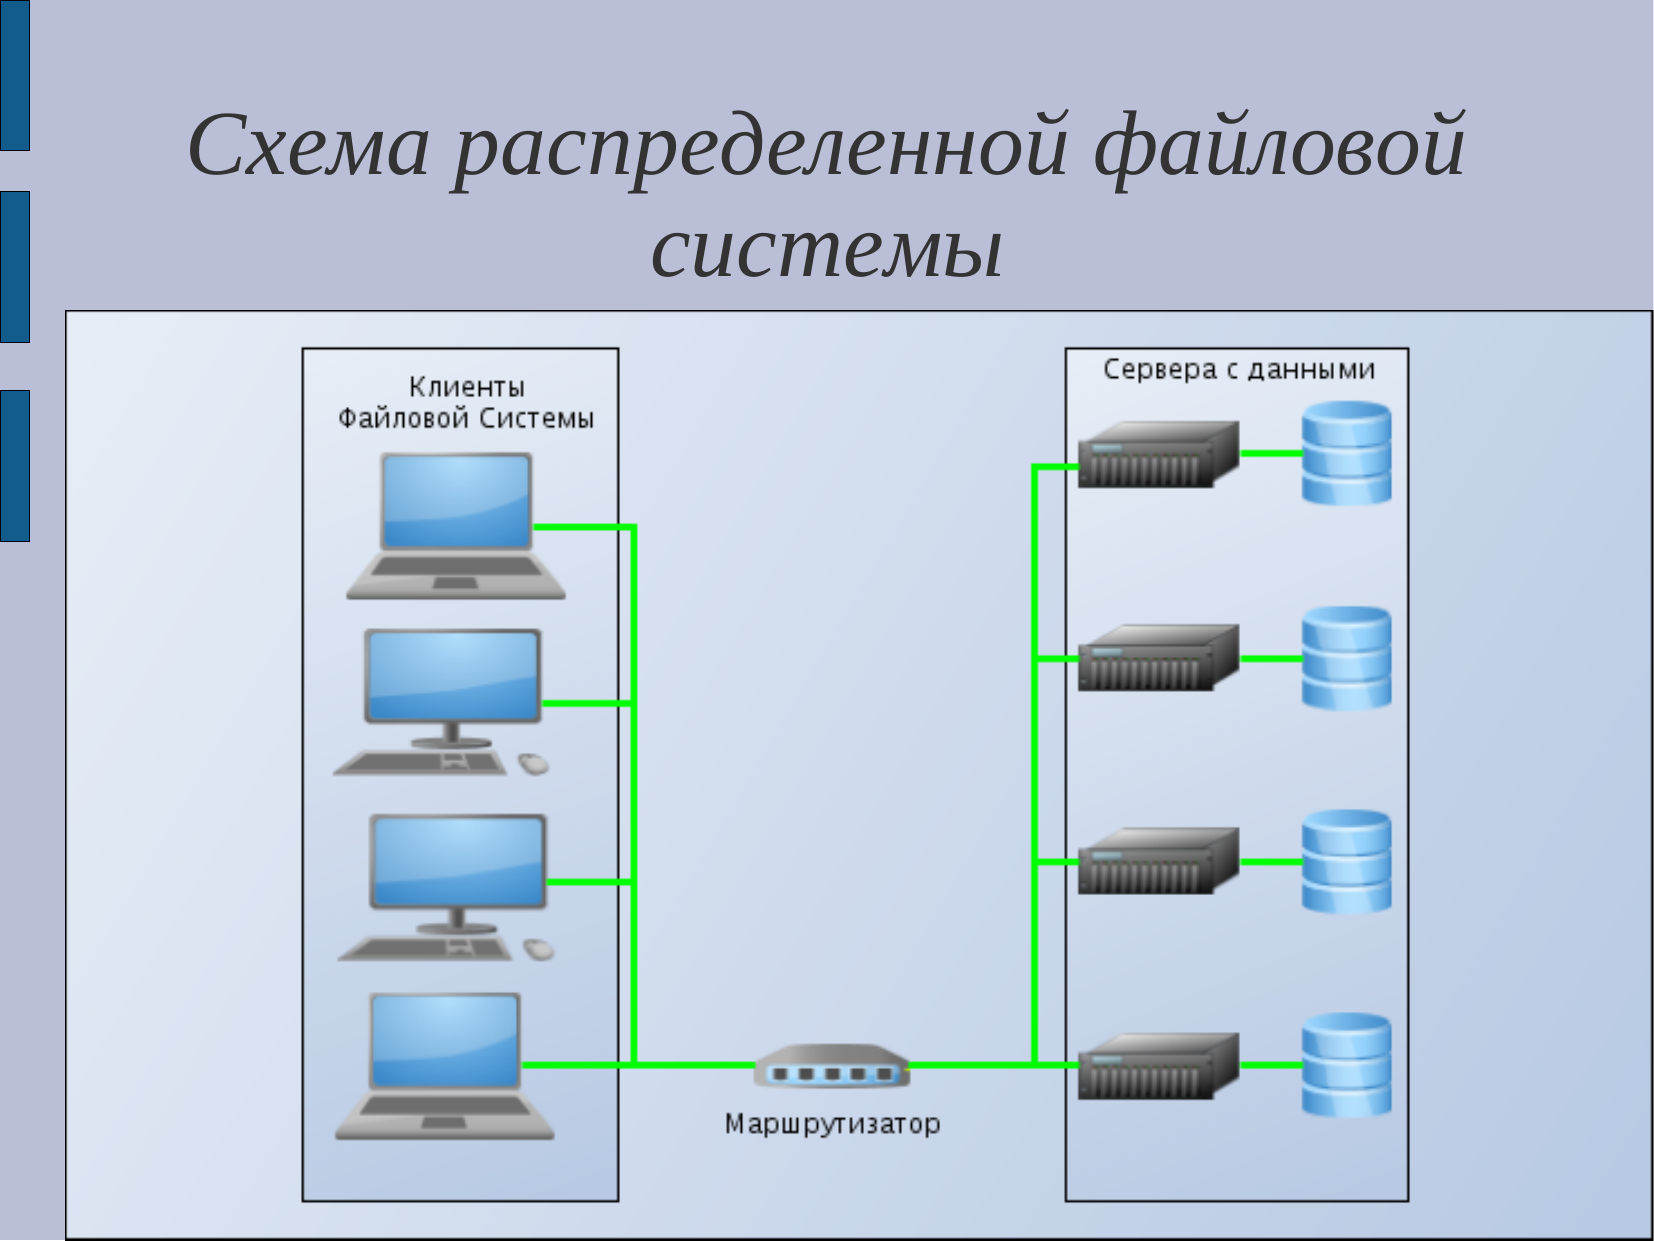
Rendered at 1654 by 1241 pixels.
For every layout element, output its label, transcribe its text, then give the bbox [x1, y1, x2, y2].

title Схема распределенной файловой системы [121, 84, 1534, 305]
picture [65, 310, 1654, 1241]
